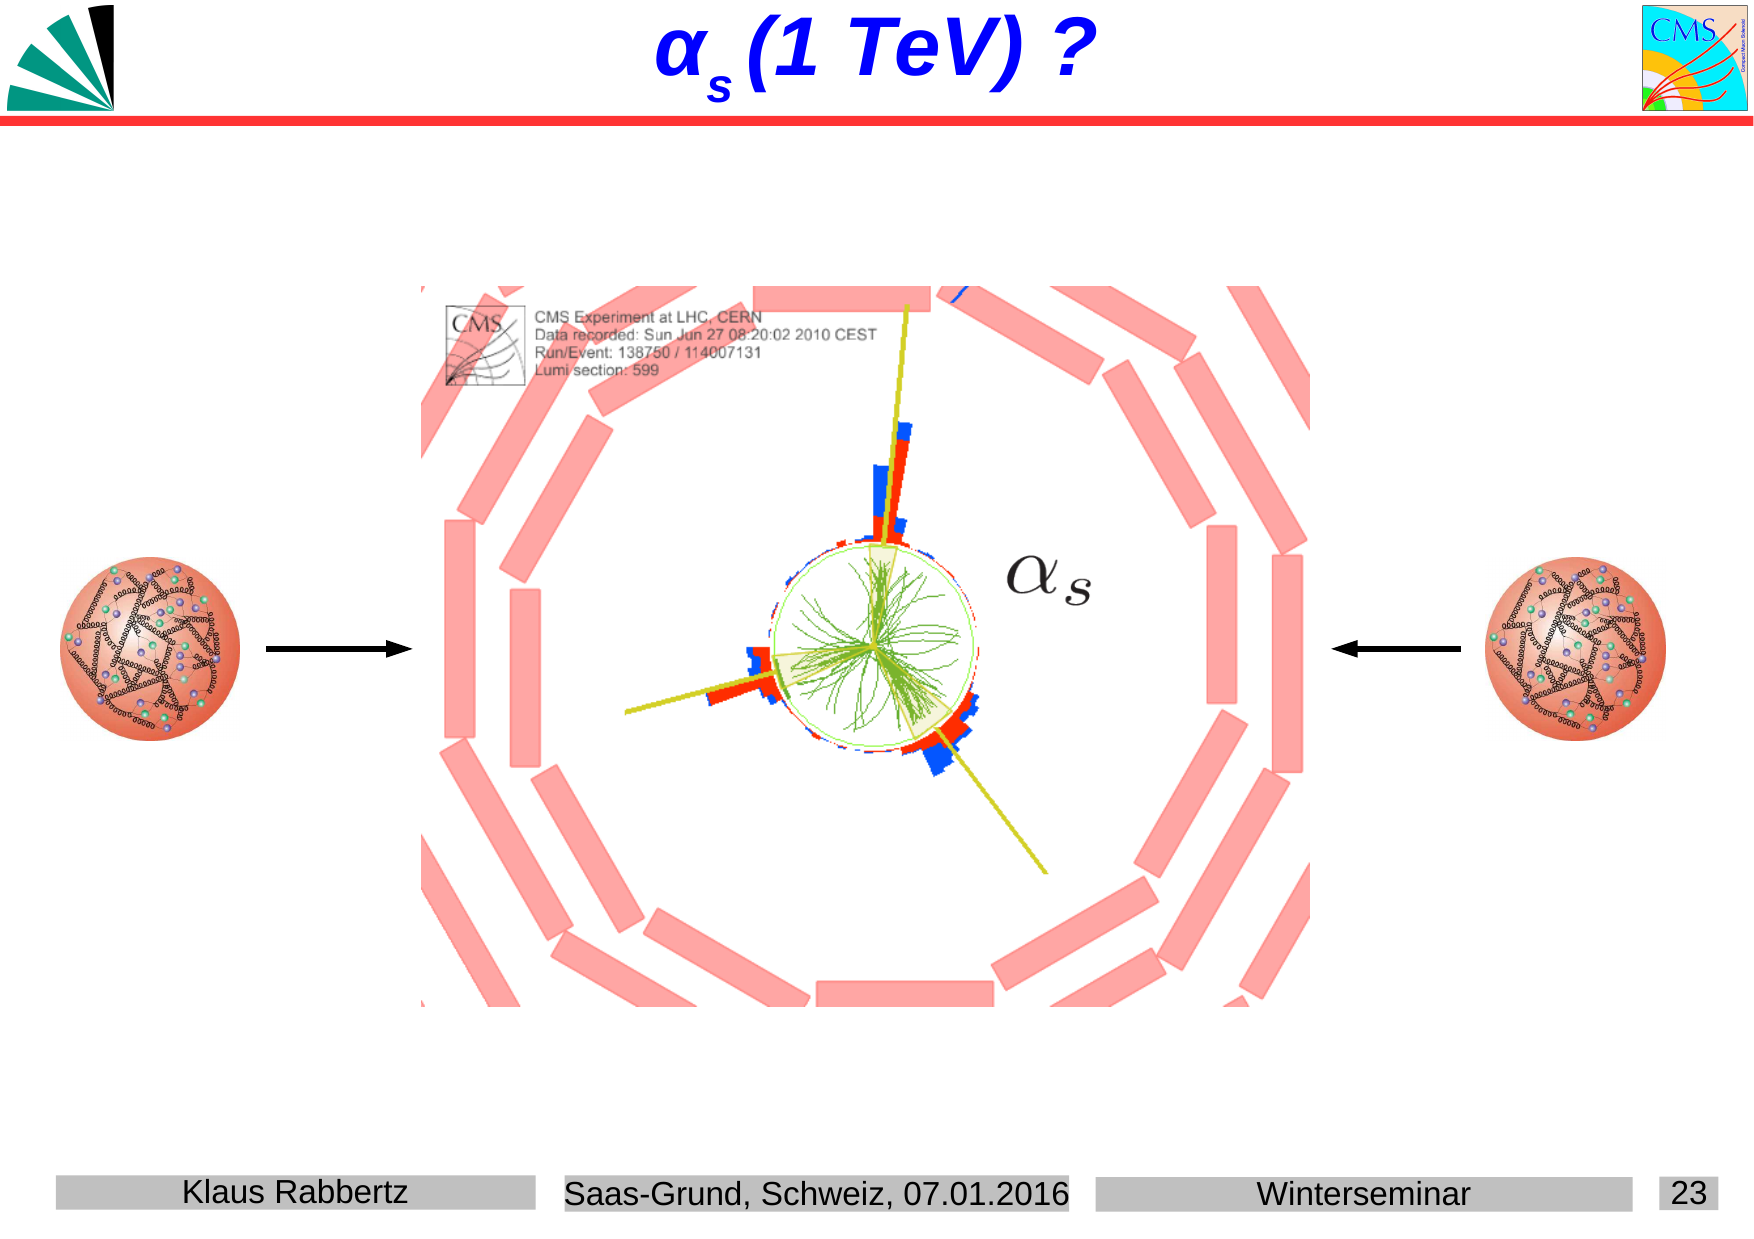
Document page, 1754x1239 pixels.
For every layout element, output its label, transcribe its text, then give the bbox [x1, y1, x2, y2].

picture [1642, 5, 1748, 111]
picture [1485, 557, 1666, 741]
picture [421, 286, 1310, 1007]
title αs (1 TeV) ? [153, 0, 1600, 113]
picture [60, 557, 240, 741]
picture [7, 5, 114, 112]
